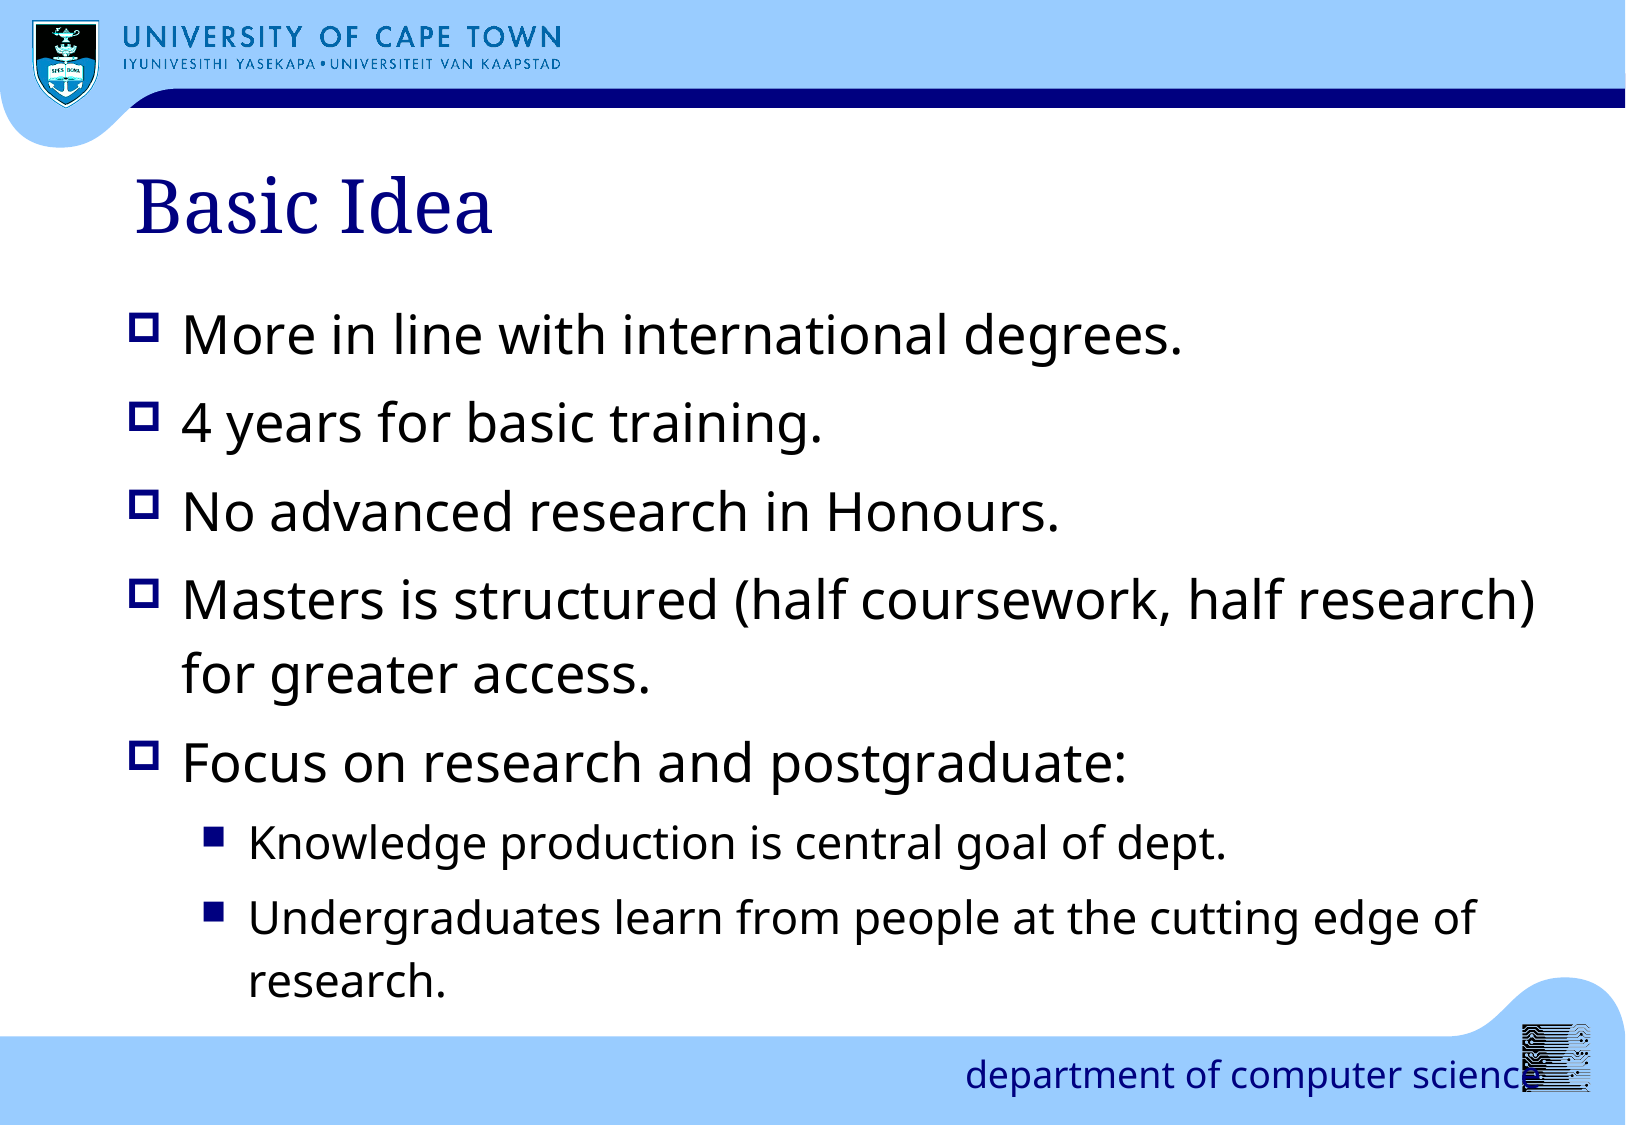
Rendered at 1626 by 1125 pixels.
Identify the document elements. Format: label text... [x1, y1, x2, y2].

title Basic Idea [134, 140, 1571, 268]
picture [120, 23, 563, 71]
picture [1522, 1024, 1591, 1092]
picture [32, 20, 100, 109]
picture [1526, 1070, 1536, 1076]
list More in line with international degrees. 4 years for basic training. No advanced research in Honours. Masters is structured (half coursework, half research) for greater access. Focus on research and postgraduate: Knowledge production is central goal of dept. Undergraduates learn from people at the cutting edge of research. [125, 296, 1570, 1039]
